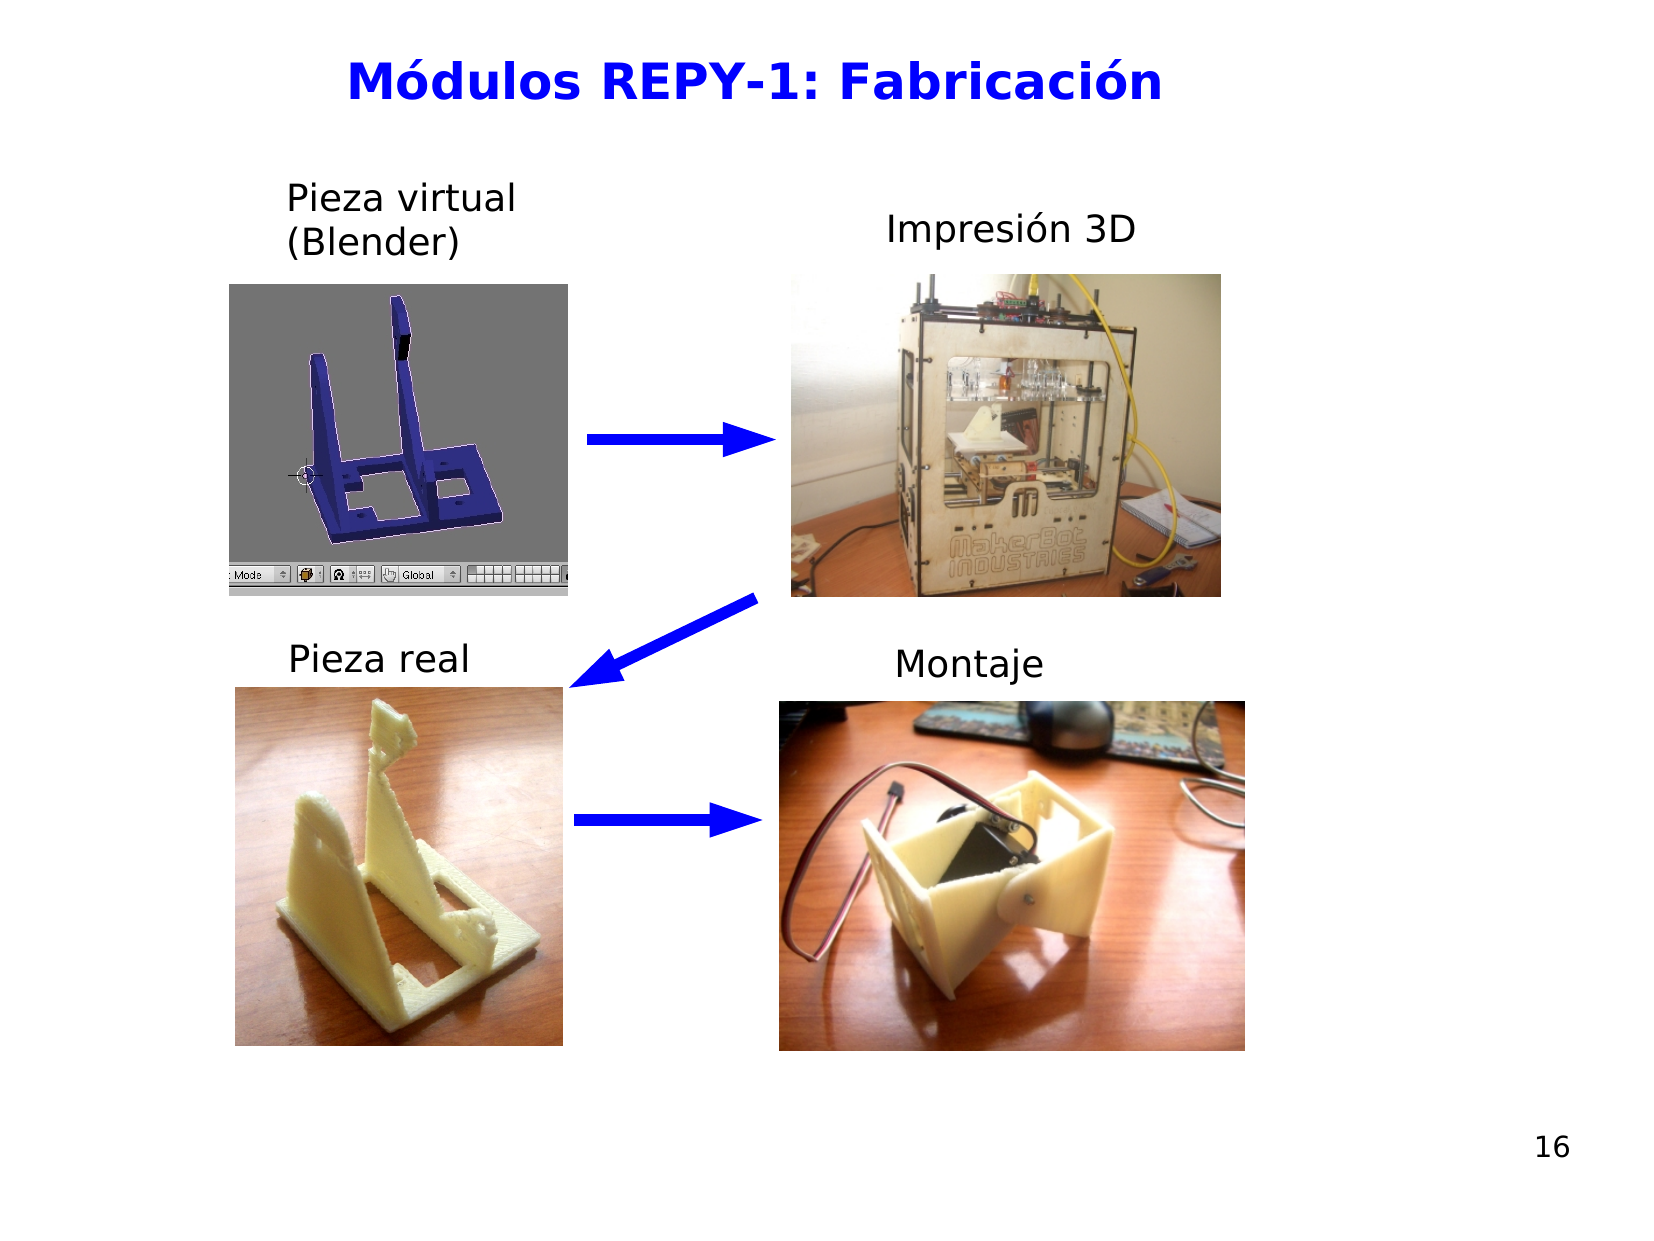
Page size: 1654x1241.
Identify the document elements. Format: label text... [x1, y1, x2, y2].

text_box Montaje [879, 635, 1116, 694]
picture [779, 701, 1245, 1051]
text_box Módulos REPY-1: Fabricación [331, 45, 1180, 119]
picture [235, 687, 563, 1046]
text_box Pieza virtual (Blender) [271, 169, 544, 272]
picture [229, 284, 568, 596]
text_box Pieza real [273, 629, 510, 689]
text_box Impresión 3D [871, 200, 1366, 259]
picture [791, 274, 1221, 598]
